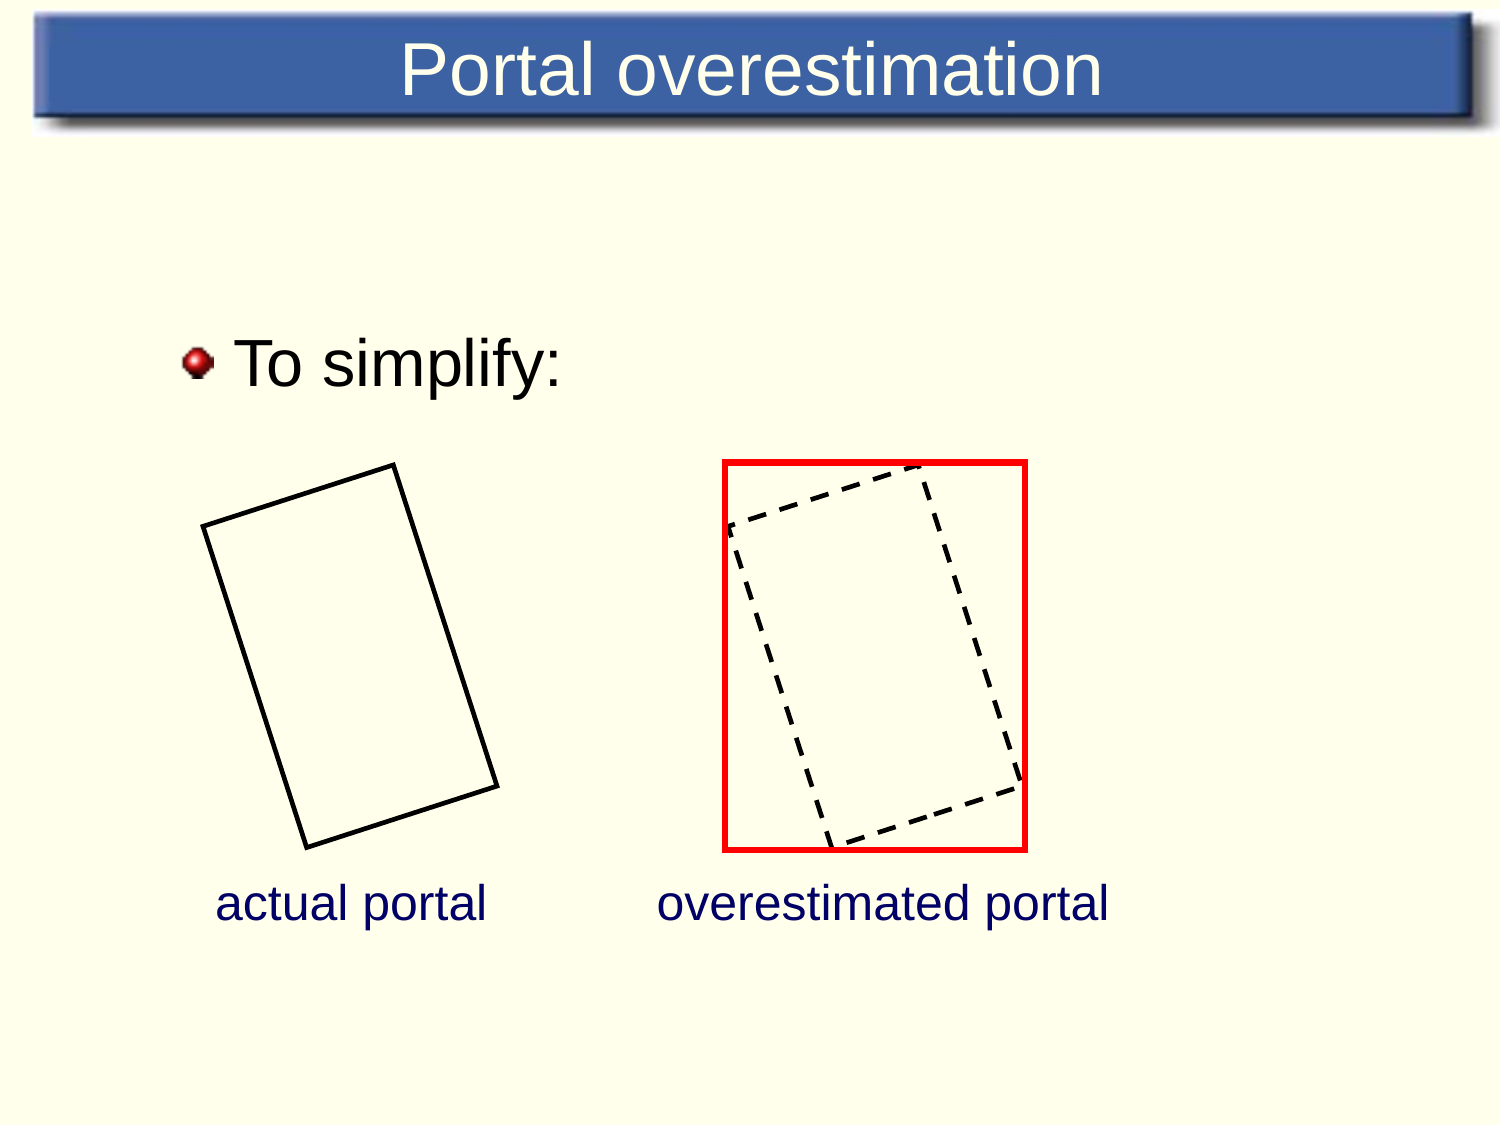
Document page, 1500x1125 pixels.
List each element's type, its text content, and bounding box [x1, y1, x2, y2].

text_box overestimated portal [641, 862, 1125, 938]
picture [32, 9, 1500, 137]
text_box actual portal [200, 862, 503, 938]
list To simplify: [162, 312, 1467, 988]
title Portal overestimation [96, 6, 1409, 120]
